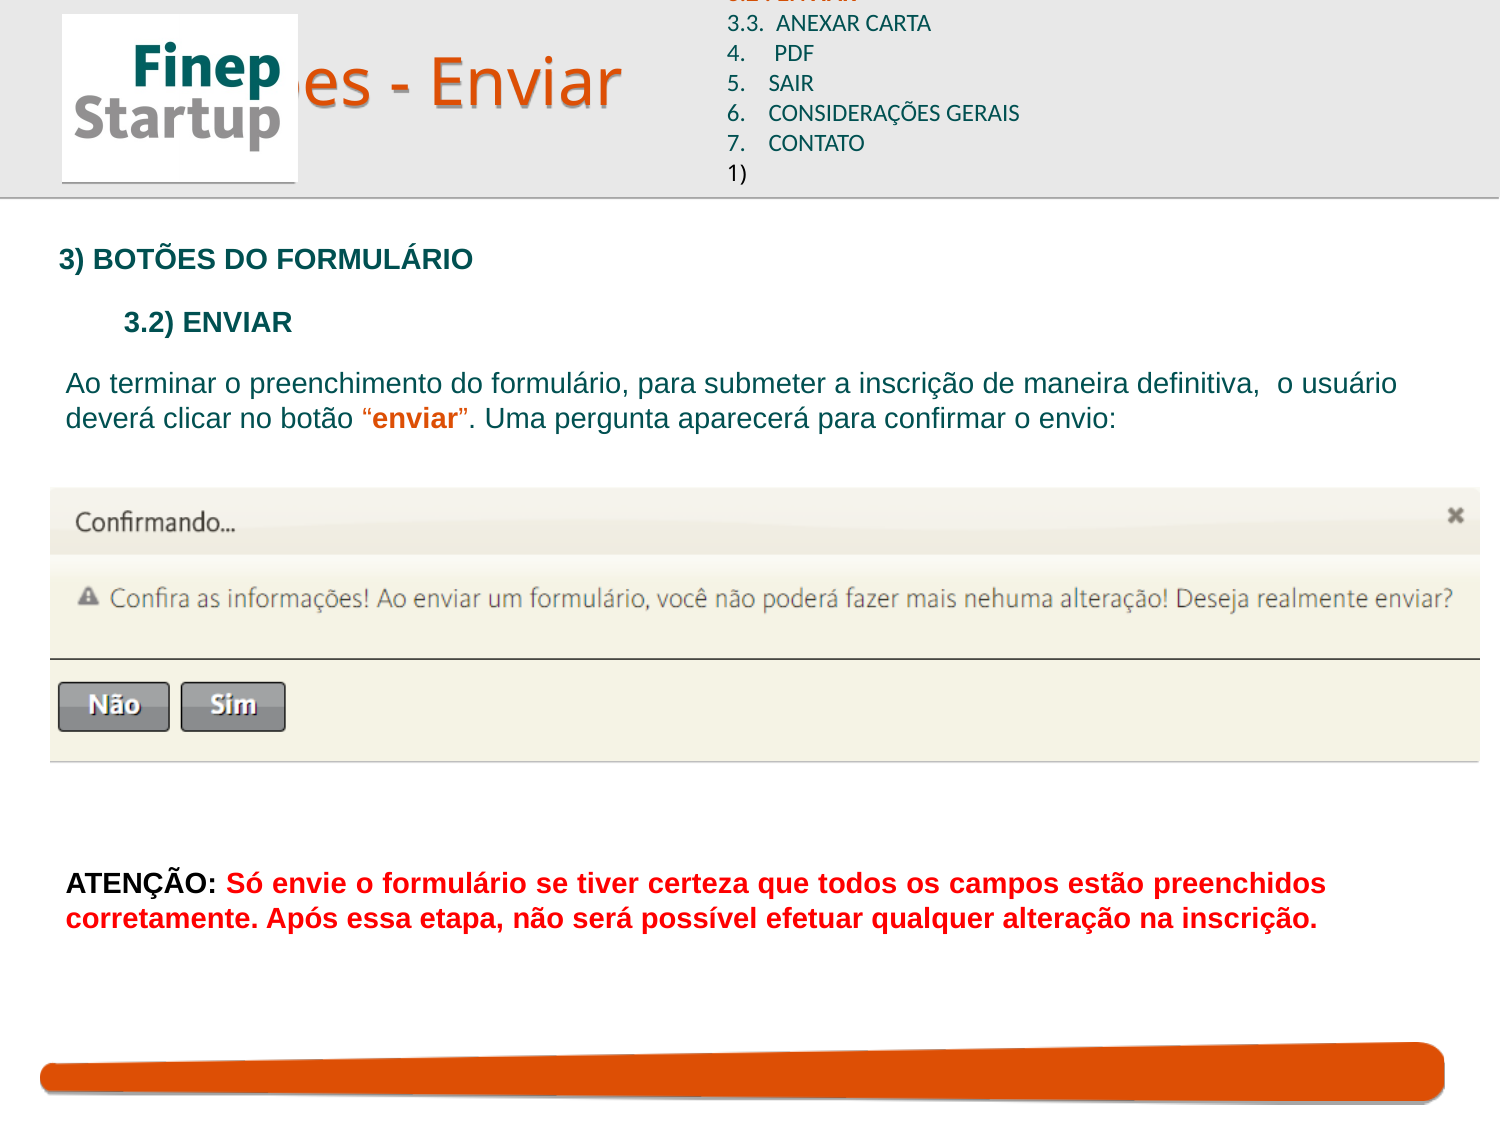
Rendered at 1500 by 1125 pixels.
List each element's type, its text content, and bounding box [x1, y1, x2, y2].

text_box 1. 1º ACESSO 2. CADASTRO 3. BOTÕES DO FORMULÁRIO 3.1. SALVAR 3.2 . ENVIAR 3.3. ANEXAR CARTA 4. PDF 5. SAIR 6. CONSIDERAÇÕES GERAIS 7. CONTATO [712, 0, 1480, 195]
text_box 3.2) ENVIAR [109, 296, 308, 346]
text_box 3) BOTÕES DO FORMULÁRIO [44, 233, 1119, 283]
picture [50, 487, 1480, 761]
text_box ATENÇÃO: Só envie o formulário se tiver certeza que todos os campos estão preenchidos corretamente. Após essa etapa, não será possível efetuar qualquer alteração na inscrição. [51, 856, 1437, 942]
text_box Ao terminar o preenchimento do formulário, para submeter a inscrição de maneira definitiva, o usuário deverá clicar no botão “enviar”. Uma pergunta aparecerá para confirmar o envio: [51, 356, 1437, 441]
picture [62, 14, 298, 182]
